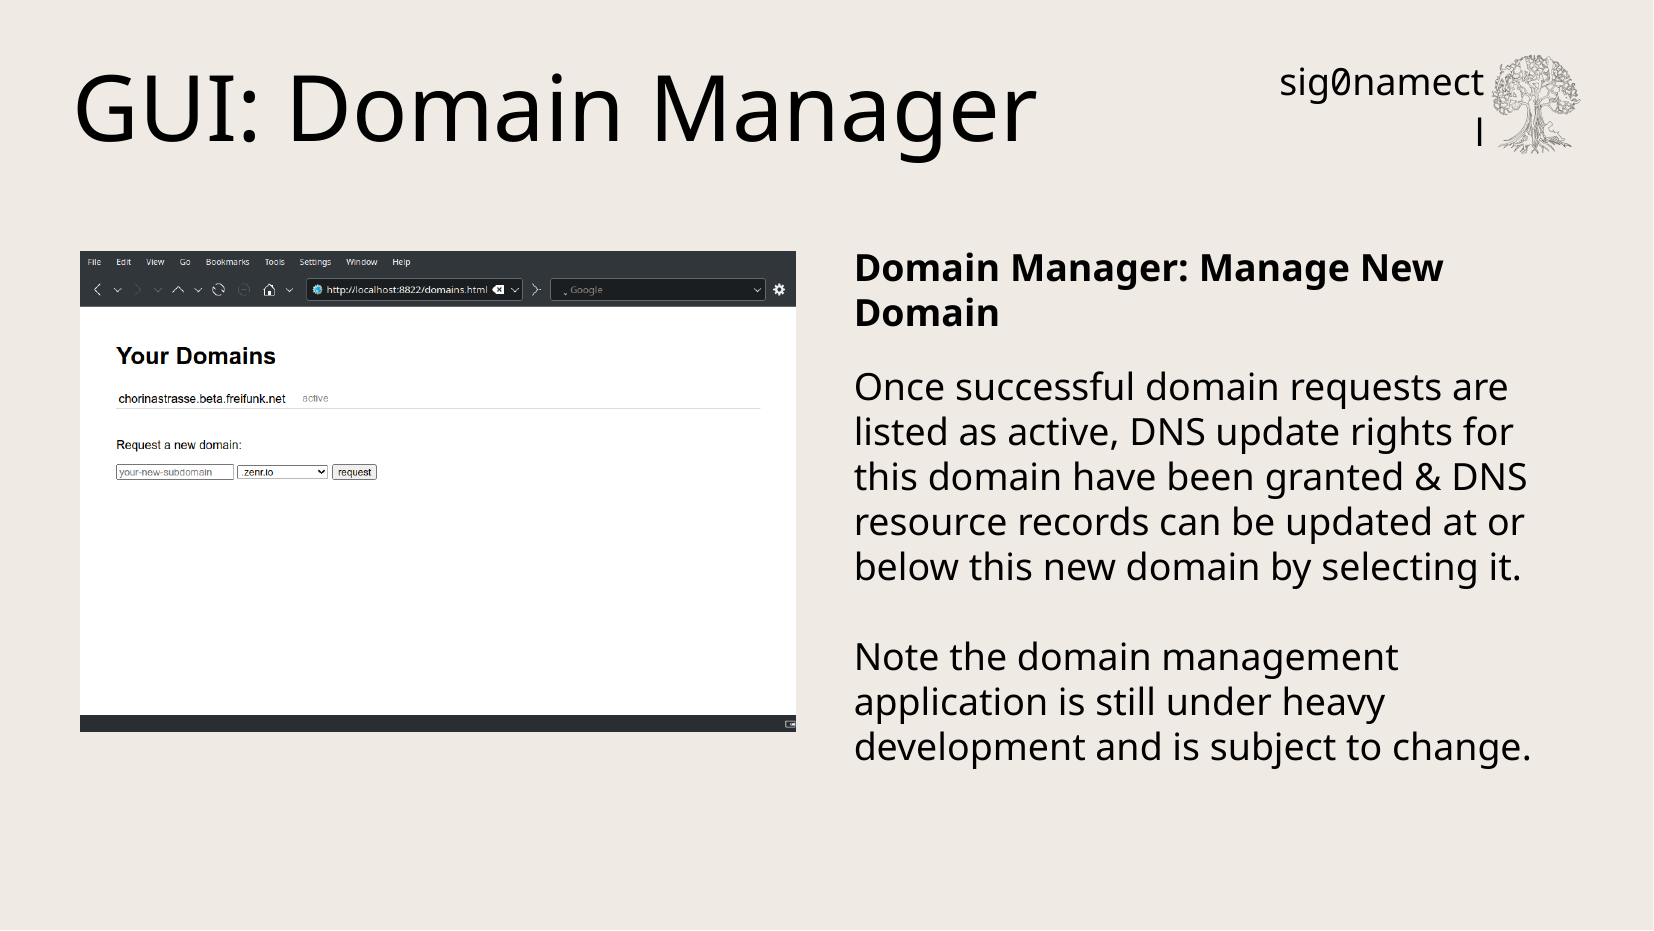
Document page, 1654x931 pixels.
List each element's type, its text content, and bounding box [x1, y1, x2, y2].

picture [80, 251, 796, 732]
title sig0namectl [1269, 56, 1485, 156]
title GUI: Domain Manager [72, 46, 1562, 166]
picture [1489, 47, 1582, 160]
list Domain Manager: Manage New Domain Once successful domain requests are listed as active, DNS update rights for this domain have been granted & DNS resource records can be updated at or below this new domain by selecting it. Note the domain management application is still under heavy development and is subject to change. [853, 243, 1564, 806]
